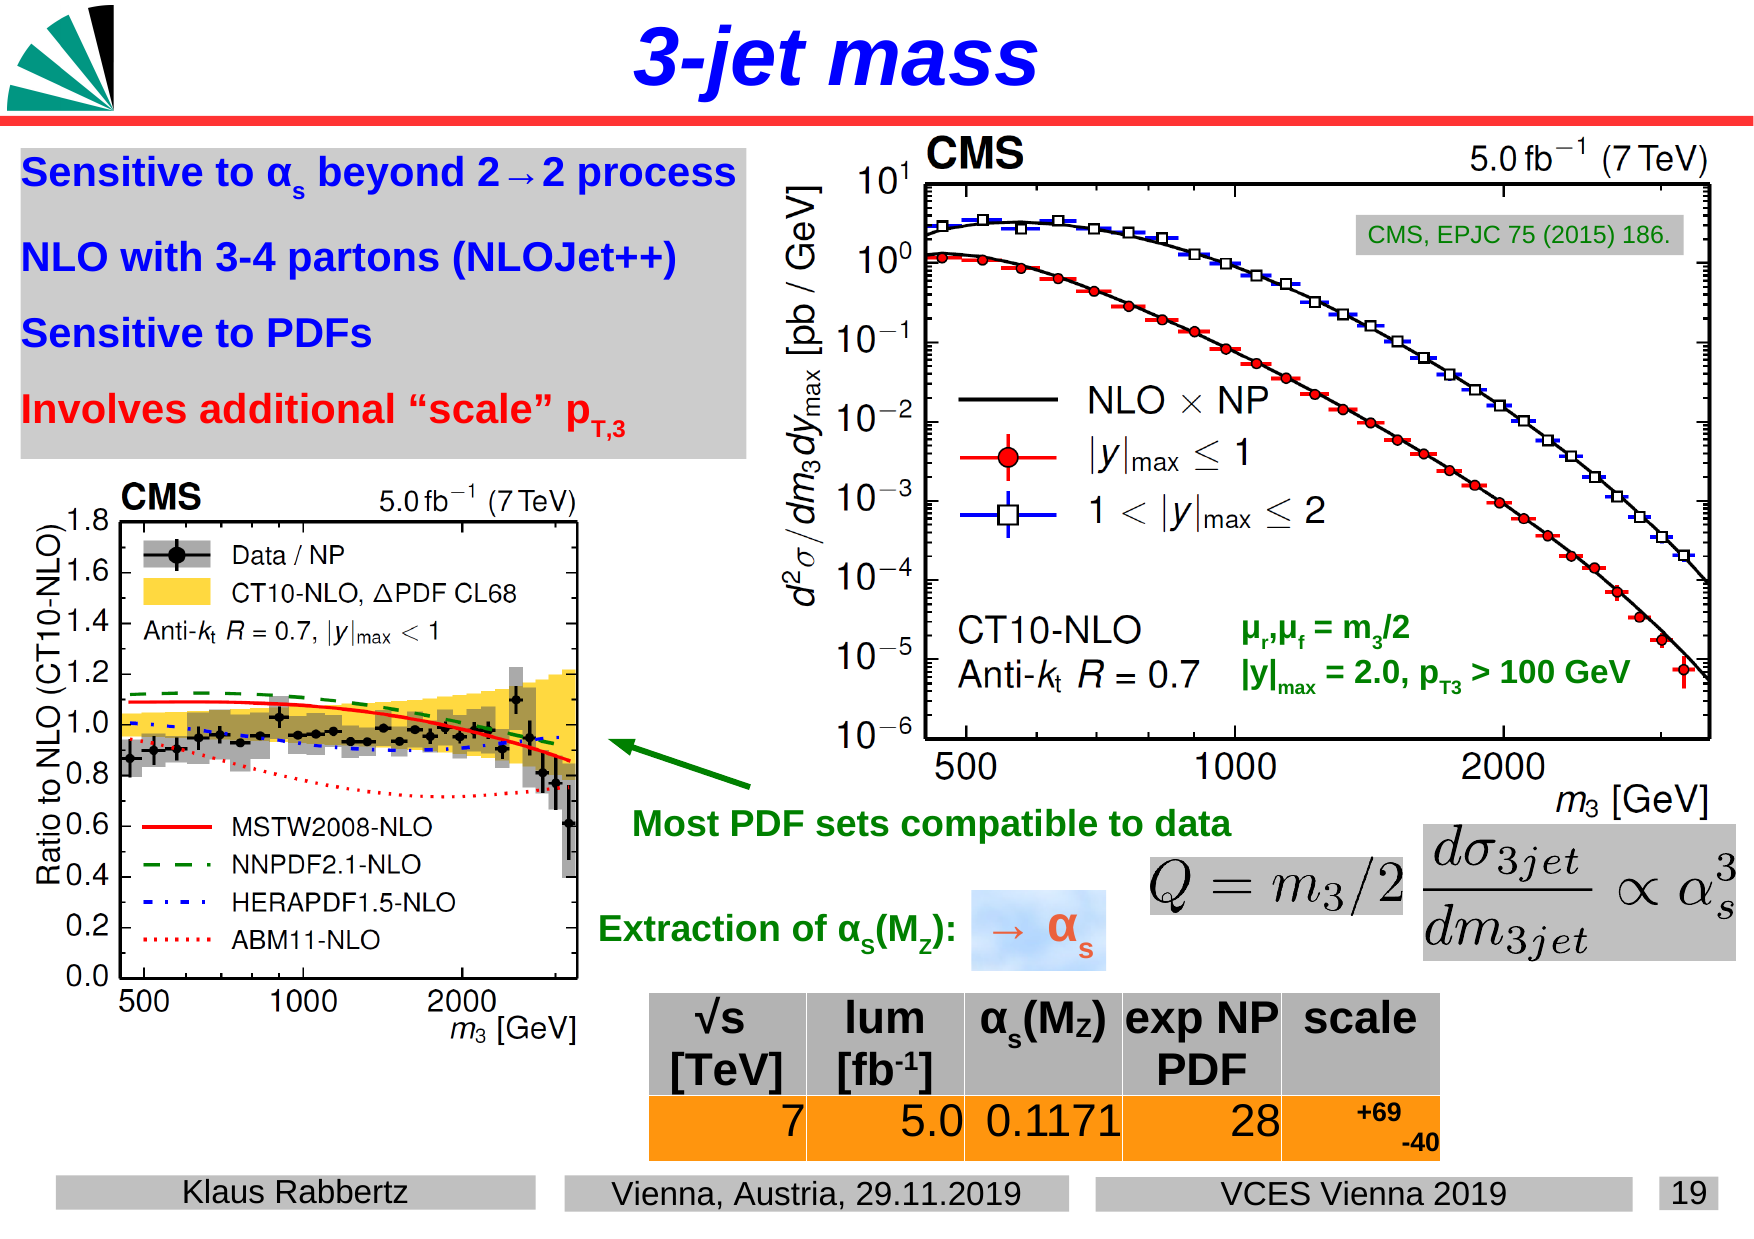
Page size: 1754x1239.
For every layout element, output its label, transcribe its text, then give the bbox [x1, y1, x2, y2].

picture [1423, 824, 1736, 962]
table_header lum [fb-1] [807, 993, 964, 1095]
table_header αs(MZ) [965, 993, 1122, 1095]
table_header √s [TeV] [649, 993, 806, 1095]
table_cell 7 [649, 1096, 806, 1161]
table_header exp NP PDF [1123, 993, 1281, 1095]
text_box CMS, EPJC 75 (2015) 186. [1355, 214, 1684, 256]
picture [1150, 856, 1403, 916]
table_cell 5.0 [807, 1096, 964, 1161]
text_box → αs [971, 890, 1107, 971]
list Sensitive to αs beyond 2→2 process NLO with 3-4 partons (NLOJet++) Sensitive to PDFs Involves additional “scale” pT,3 [20, 148, 747, 459]
text_box Most PDF sets compatible to data [620, 796, 1245, 850]
text_box Extraction of αS(MZ): [586, 901, 970, 965]
table_cell +69-40 [1282, 1096, 1440, 1161]
table_header scale [1282, 993, 1440, 1095]
table_cell 28 [1123, 1096, 1281, 1161]
title 3-jet mass [129, 0, 1545, 114]
picture [778, 128, 1754, 821]
picture [34, 476, 605, 1046]
picture [7, 5, 114, 112]
text_box μr,μf = m3/2 |y|max = 2.0, pT3 > 100 GeV [1228, 602, 1657, 706]
table_cell 0.1171 [965, 1096, 1122, 1161]
